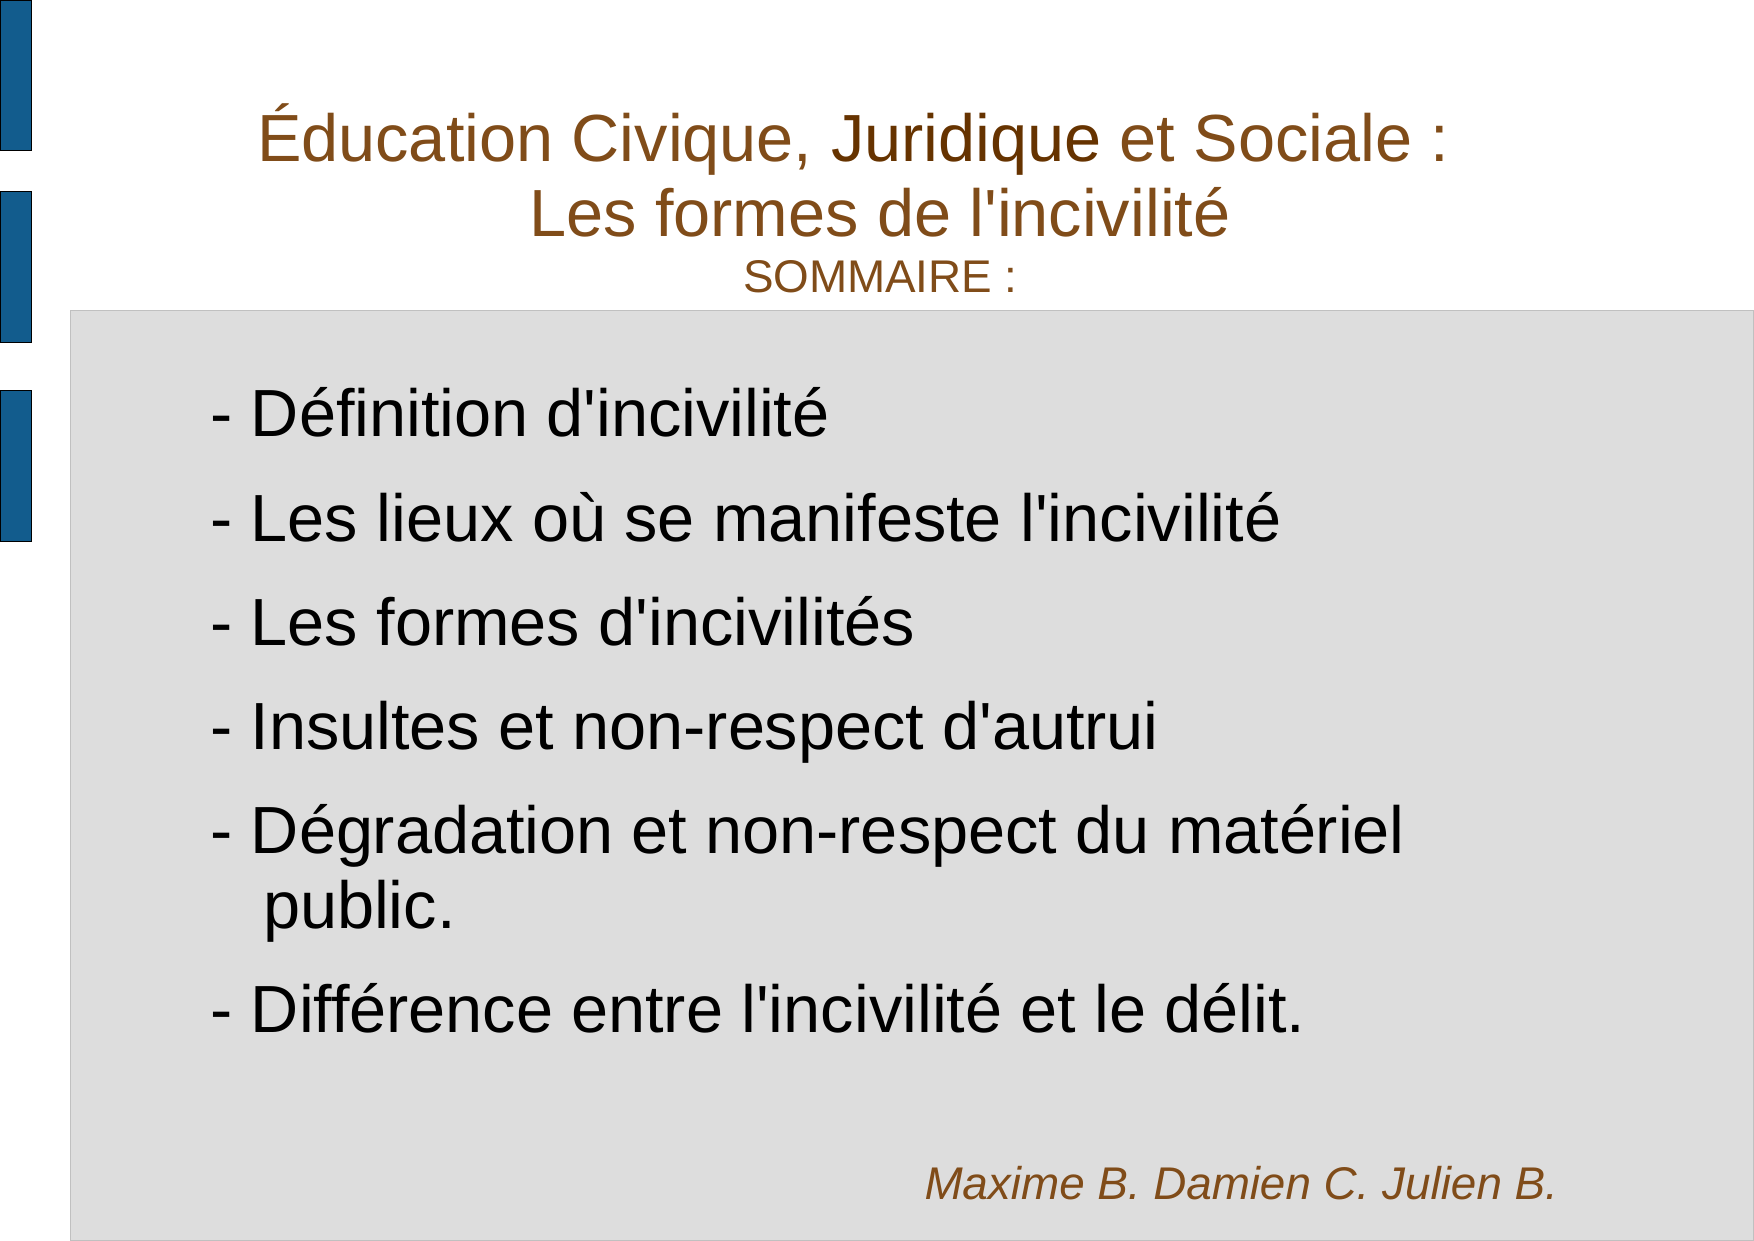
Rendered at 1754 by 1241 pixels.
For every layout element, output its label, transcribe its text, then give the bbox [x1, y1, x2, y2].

list - Définition d'incivilité - Les lieux où se manifeste l'incivilité - Les formes d'incivilités - Insultes et non-respect d'autrui - Dégradation et non-respect du matériel public. - Différence entre l'incivilité et le délit. Maxime B. Damien C. Julien B. [192, 376, 1559, 1241]
title Éducation Civique, Juridique et Sociale : Les formes de l'incivilité SOMMAIRE : [147, 101, 1578, 302]
